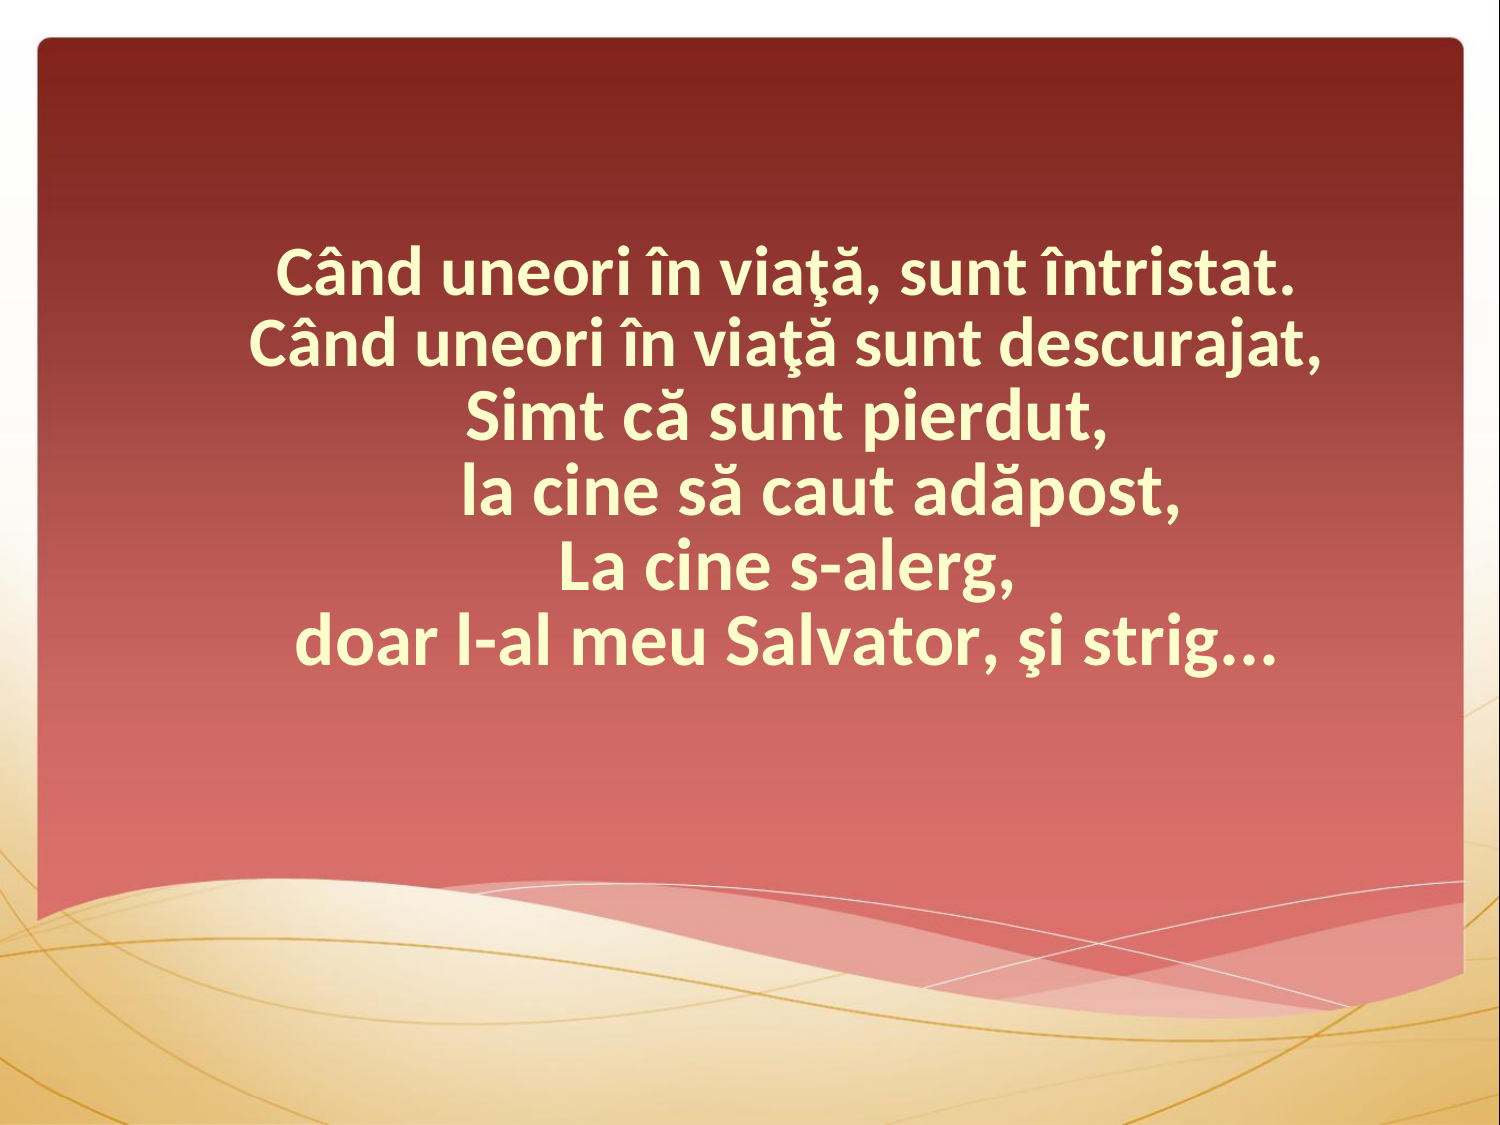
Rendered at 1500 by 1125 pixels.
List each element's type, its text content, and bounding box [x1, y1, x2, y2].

picture [0, 0, 1500, 1125]
text_box Când uneori în viaţă, sunt întristat. Când uneori în viaţă sunt descurajat, Simt că sunt pierdut, la cine să caut adăpost, La cine s-alerg, doar l-al meu Salvator, şi strig... [137, 193, 1439, 733]
